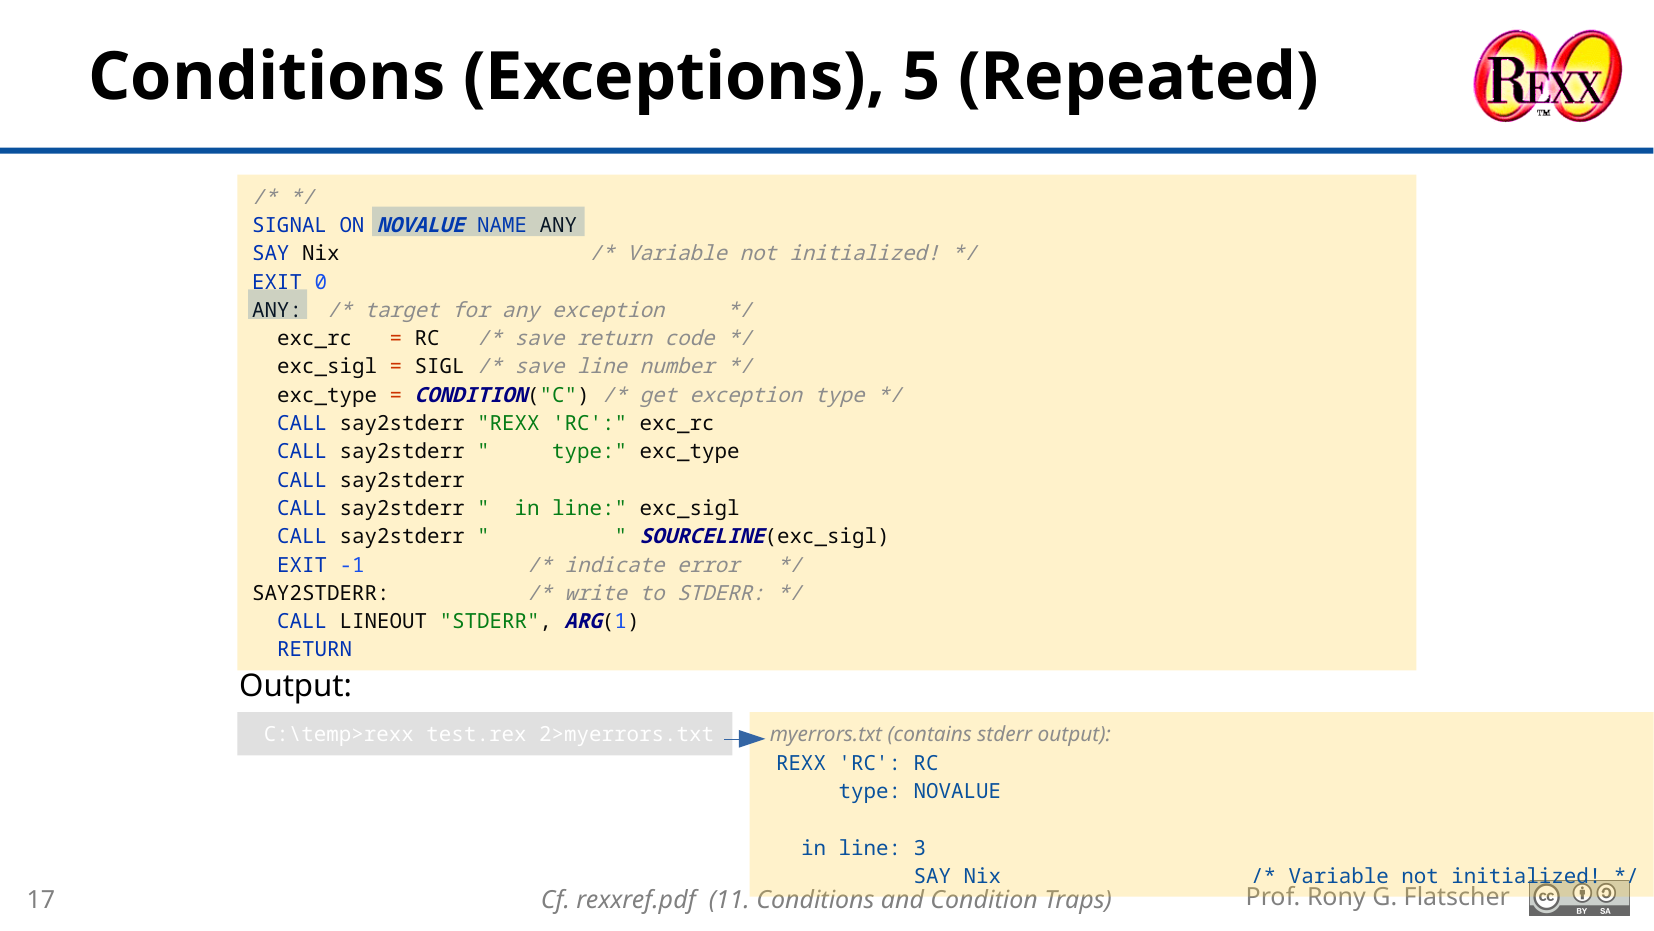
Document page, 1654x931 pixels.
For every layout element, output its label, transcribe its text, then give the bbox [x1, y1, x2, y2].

text_box [248, 289, 308, 319]
text_box /* */ SIGNAL ON NOVALUE NAME ANY SAY Nix /* Variable not initialized! */ EXIT 0 ANY: /* target for any exception */ exc_rc = RC /* save return code */ exc_sigl = SIGL /* save line number */ exc_type = CONDITION("C") /* get exception type */ CALL say2stderr "REXX 'RC':" exc_rc CALL say2stderr " type:" exc_type CALL say2stderr CALL say2stderr " in line:" exc_sigl CALL say2stderr " " SOURCELINE(exc_sigl) EXIT -1 /* indicate error */ SAY2STDERR: /* write to STDERR: */ CALL LINEOUT "STDERR", ARG(1) RETURN [237, 174, 1417, 649]
title Conditions (Exceptions), 5 (Repeated) [29, 0, 1654, 148]
text_box myerrors.txt (contains stderr output): REXX 'RC': RC type: NOVALUE in line: 3 SAY Nix /* Variable not initialized! */ [749, 712, 1654, 889]
text_box C:\temp>rexx test.rex 2>myerrors.txt [237, 712, 733, 754]
text_box [372, 206, 585, 237]
text_box Output: [224, 655, 390, 712]
text_box Cf. rexxref.pdf (11. Conditions and Condition Traps) [0, 874, 1654, 922]
